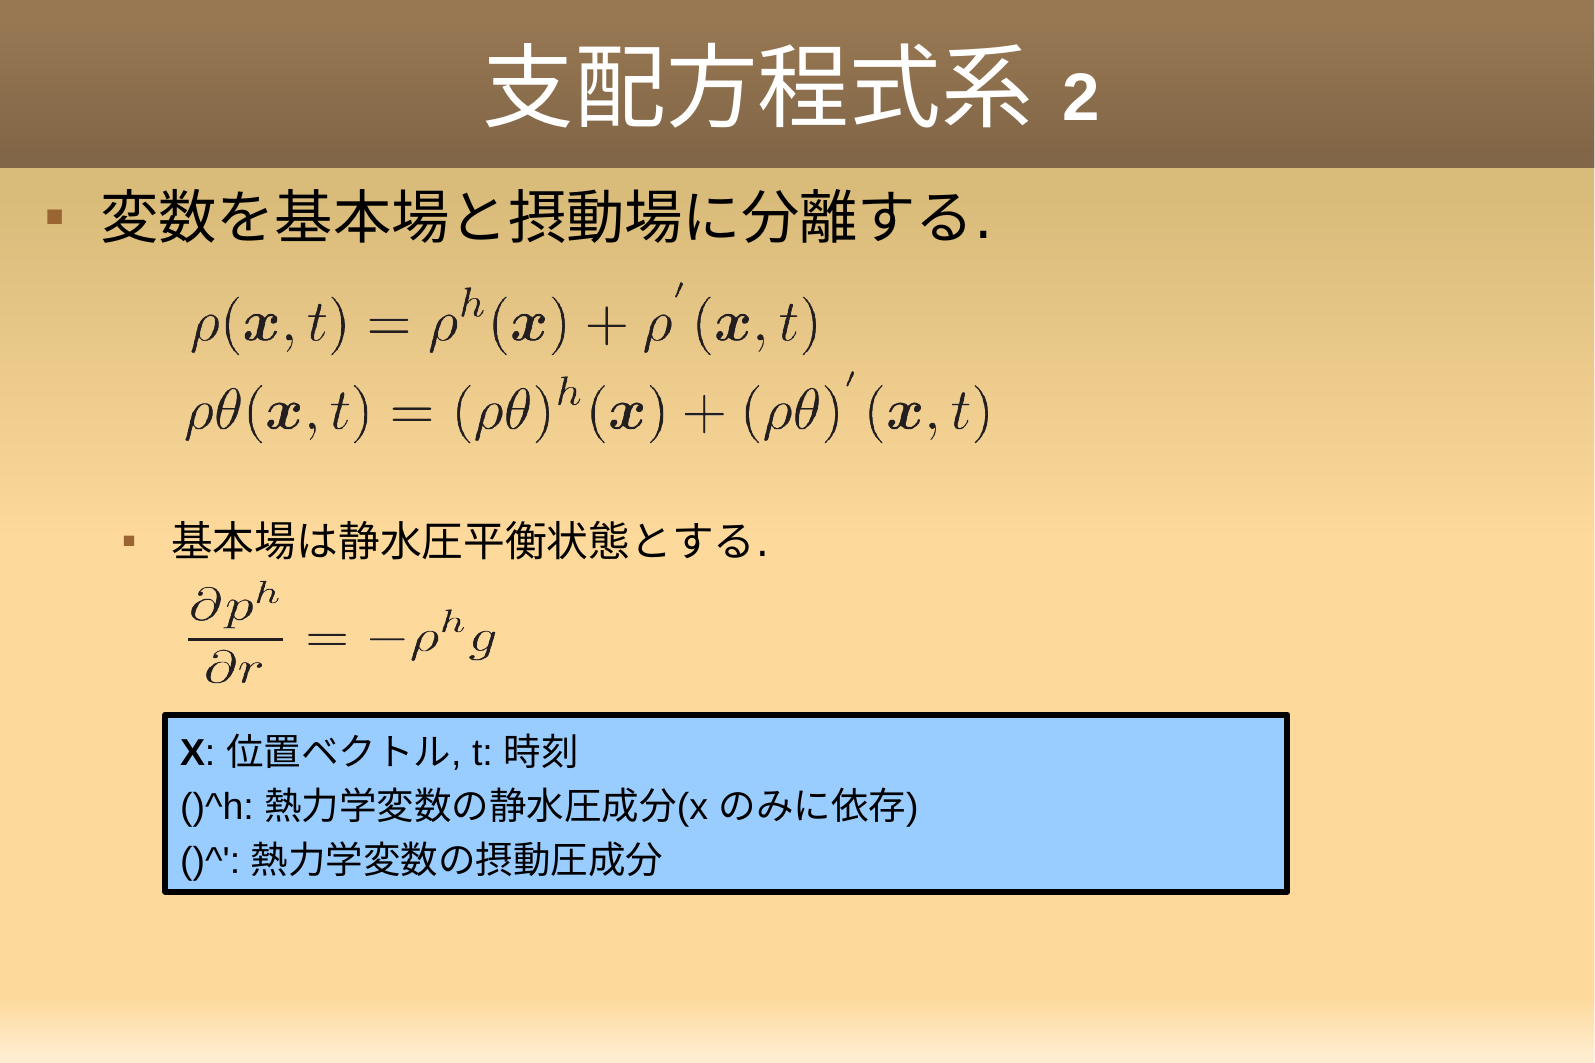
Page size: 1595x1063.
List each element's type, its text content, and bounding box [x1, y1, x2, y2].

title 支配方程式系 2 [74, 0, 1510, 178]
picture [179, 277, 827, 360]
picture [173, 366, 997, 448]
picture [183, 574, 508, 686]
picture [0, 0, 1595, 1063]
list 変数を基本場と摂動場に分離する. 基本場は静水圧平衡状態とする. [29, 184, 1595, 886]
text_box X: 位置ベクトル, t: 時刻 ()^h: 熱力学変数の静水圧成分(x のみに依存) ()^': 熱力学変数の摂動圧成分 [165, 714, 1288, 892]
